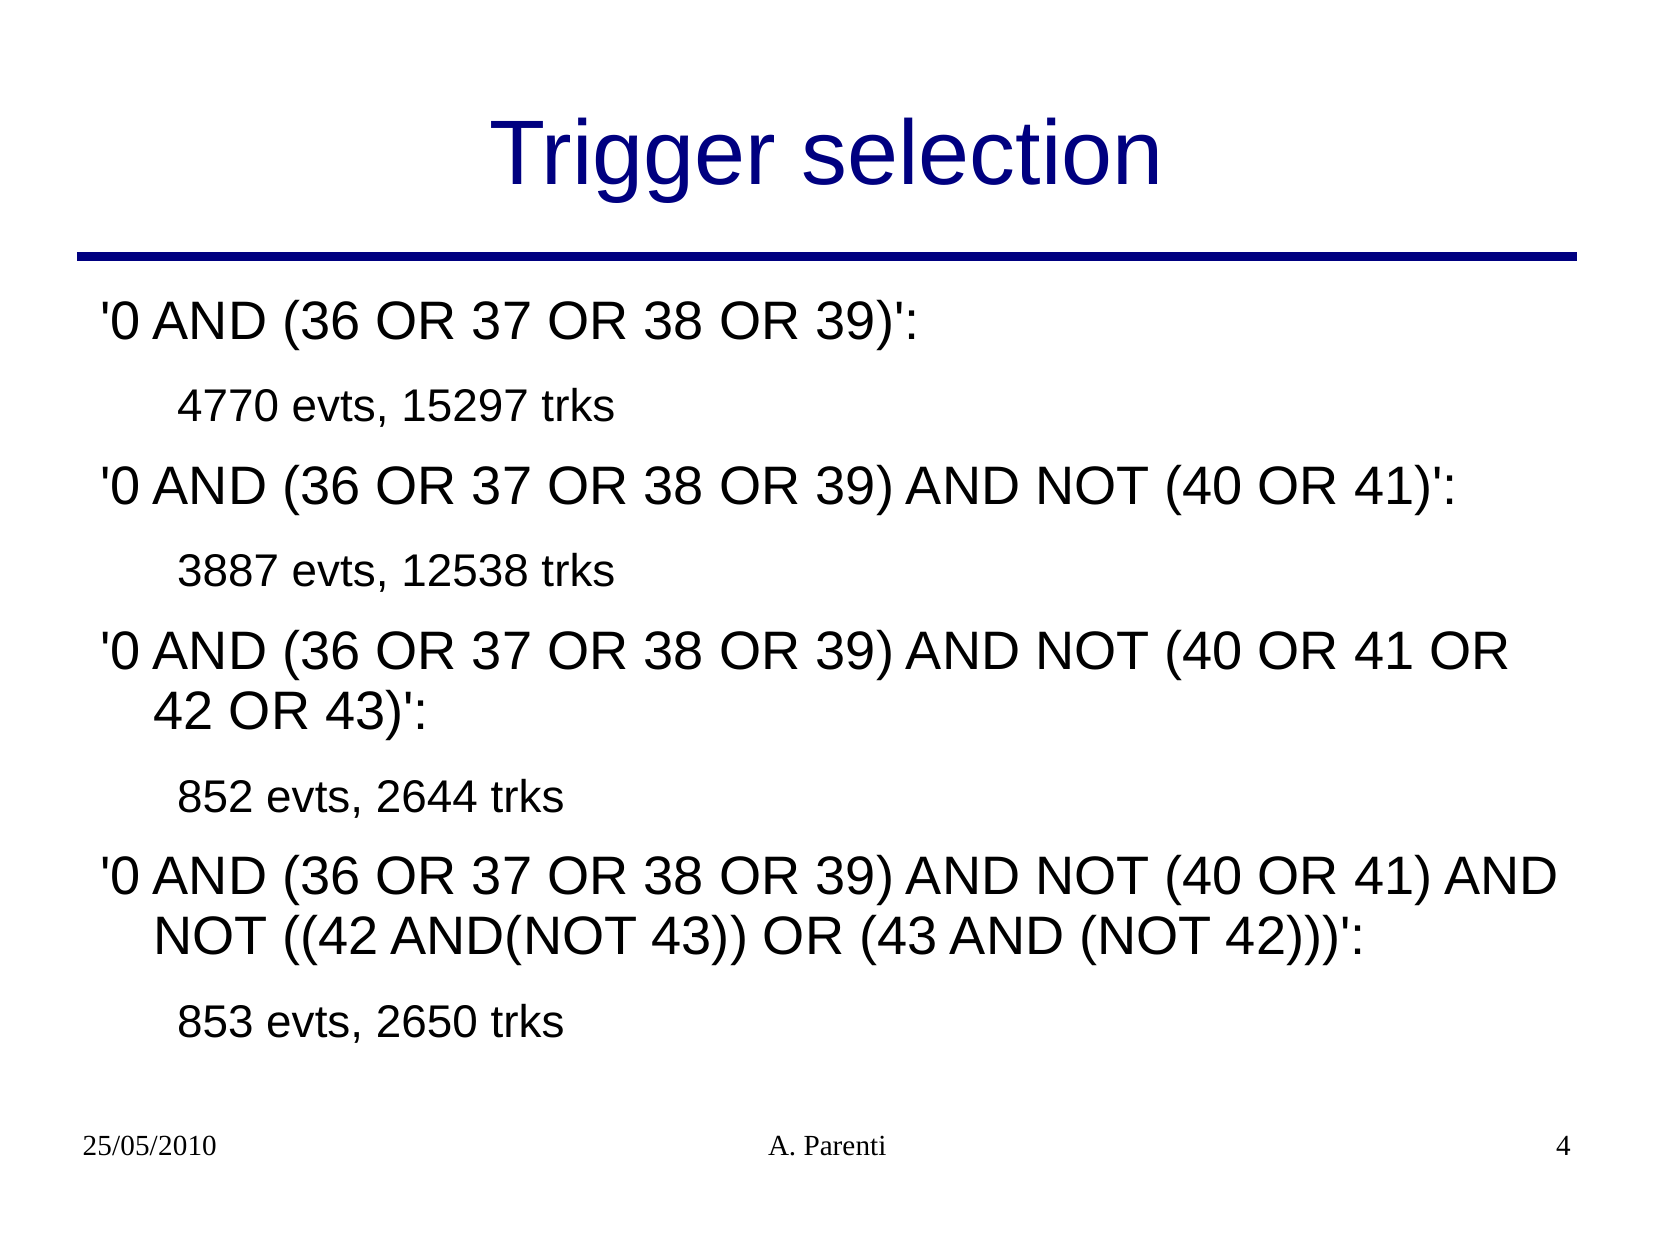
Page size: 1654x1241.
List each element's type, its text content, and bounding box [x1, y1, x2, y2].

title Trigger selection [82, 56, 1571, 250]
list '0 AND (36 OR 37 OR 38 OR 39)': 4770 evts, 15297 trks '0 AND (36 OR 37 OR 38 OR 39) AND NOT (40 OR 41)': 3887 evts, 12538 trks '0 AND (36 OR 37 OR 38 OR 39) AND NOT (40 OR 41 OR 42 OR 43)': 852 evts, 2644 trks '0 AND (36 OR 37 OR 38 OR 39) AND NOT (40 OR 41) AND NOT ((42 AND(NOT 43)) OR (43 AND (NOT 42)))': 853 evts, 2650 trks [82, 290, 1571, 1094]
